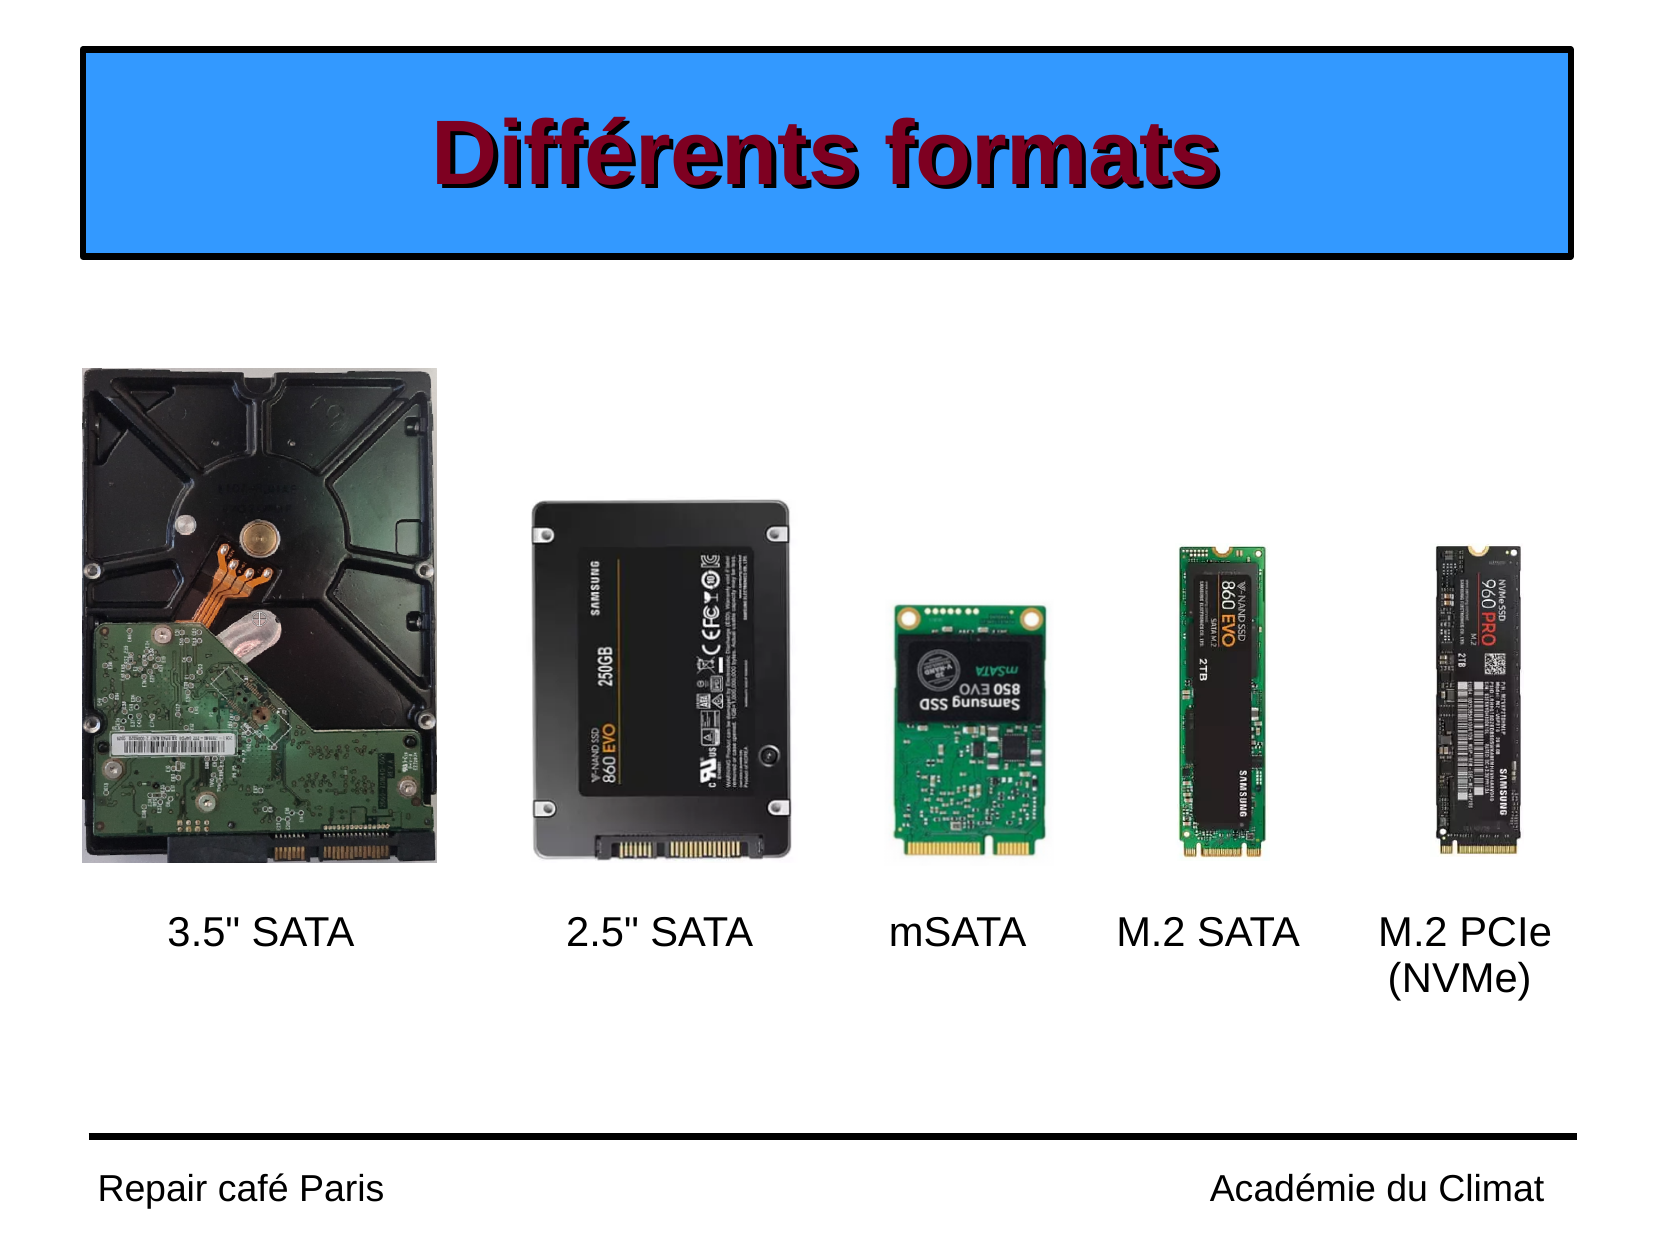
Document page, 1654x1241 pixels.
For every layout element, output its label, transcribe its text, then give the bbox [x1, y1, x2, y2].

picture [884, 600, 1054, 866]
picture [525, 495, 798, 863]
text_box 3.5" SATA 2.5" SATA mSATA M.2 SATA M.2 PCIe (NVMe) [95, 901, 1630, 1061]
picture [1175, 543, 1270, 861]
text_box Repair café Paris Académie du Climat [82, 1160, 1571, 1217]
picture [1430, 543, 1524, 857]
title Différents formats [82, 49, 1571, 257]
picture [82, 368, 437, 863]
